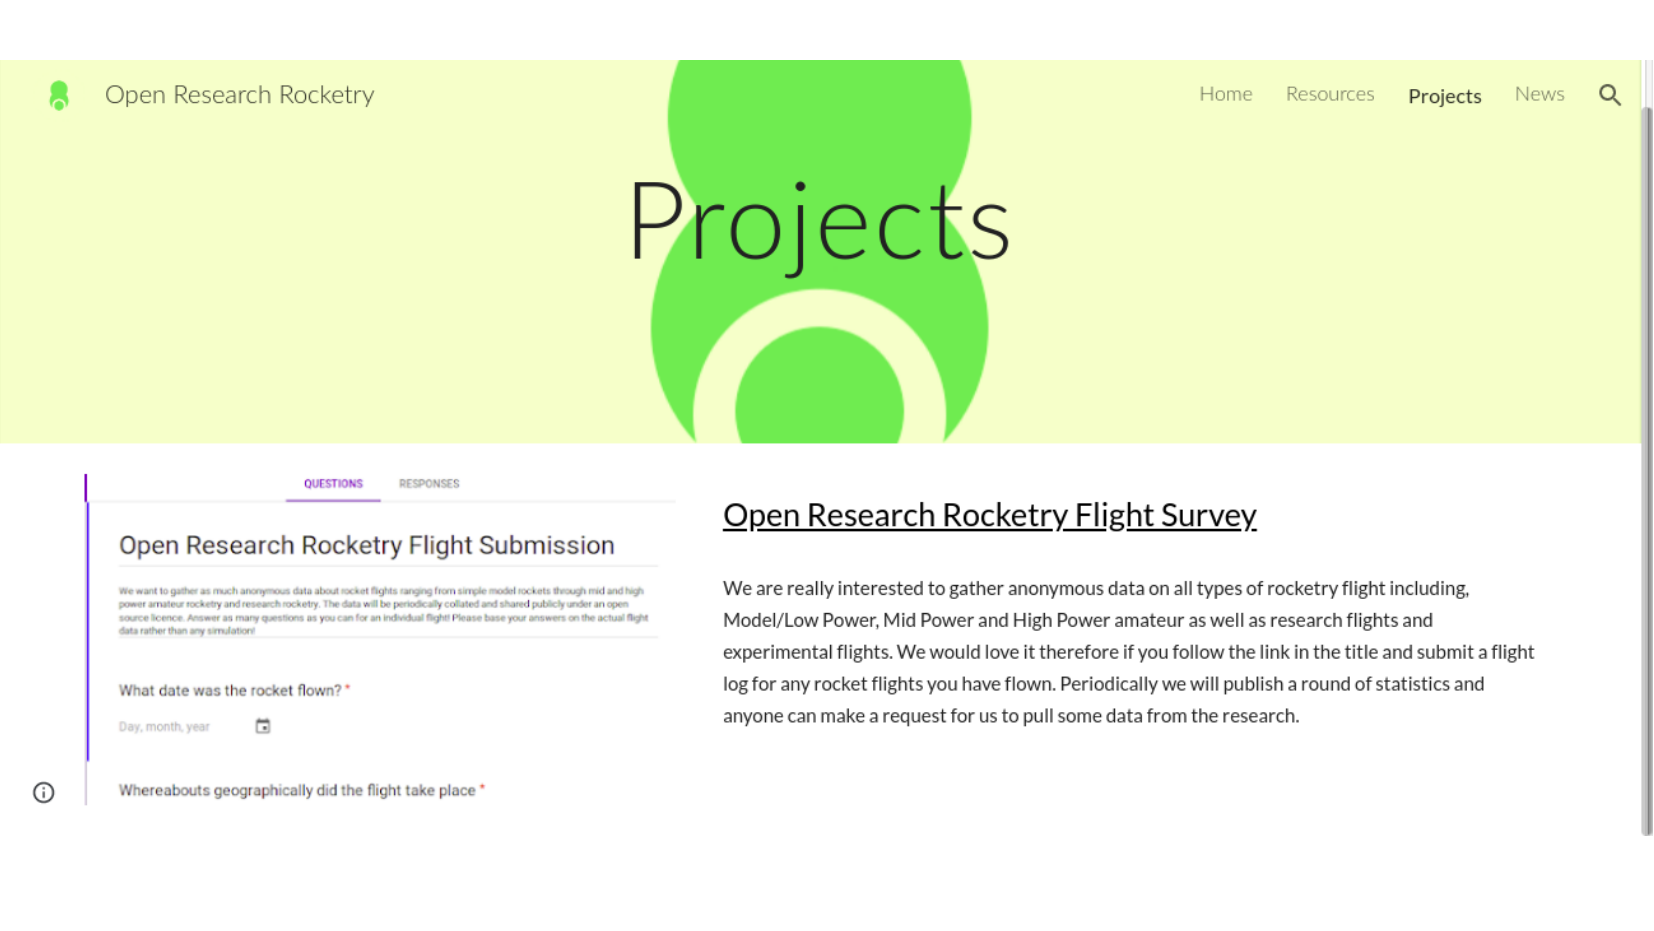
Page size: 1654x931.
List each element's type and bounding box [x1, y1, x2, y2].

picture [0, 60, 1653, 836]
